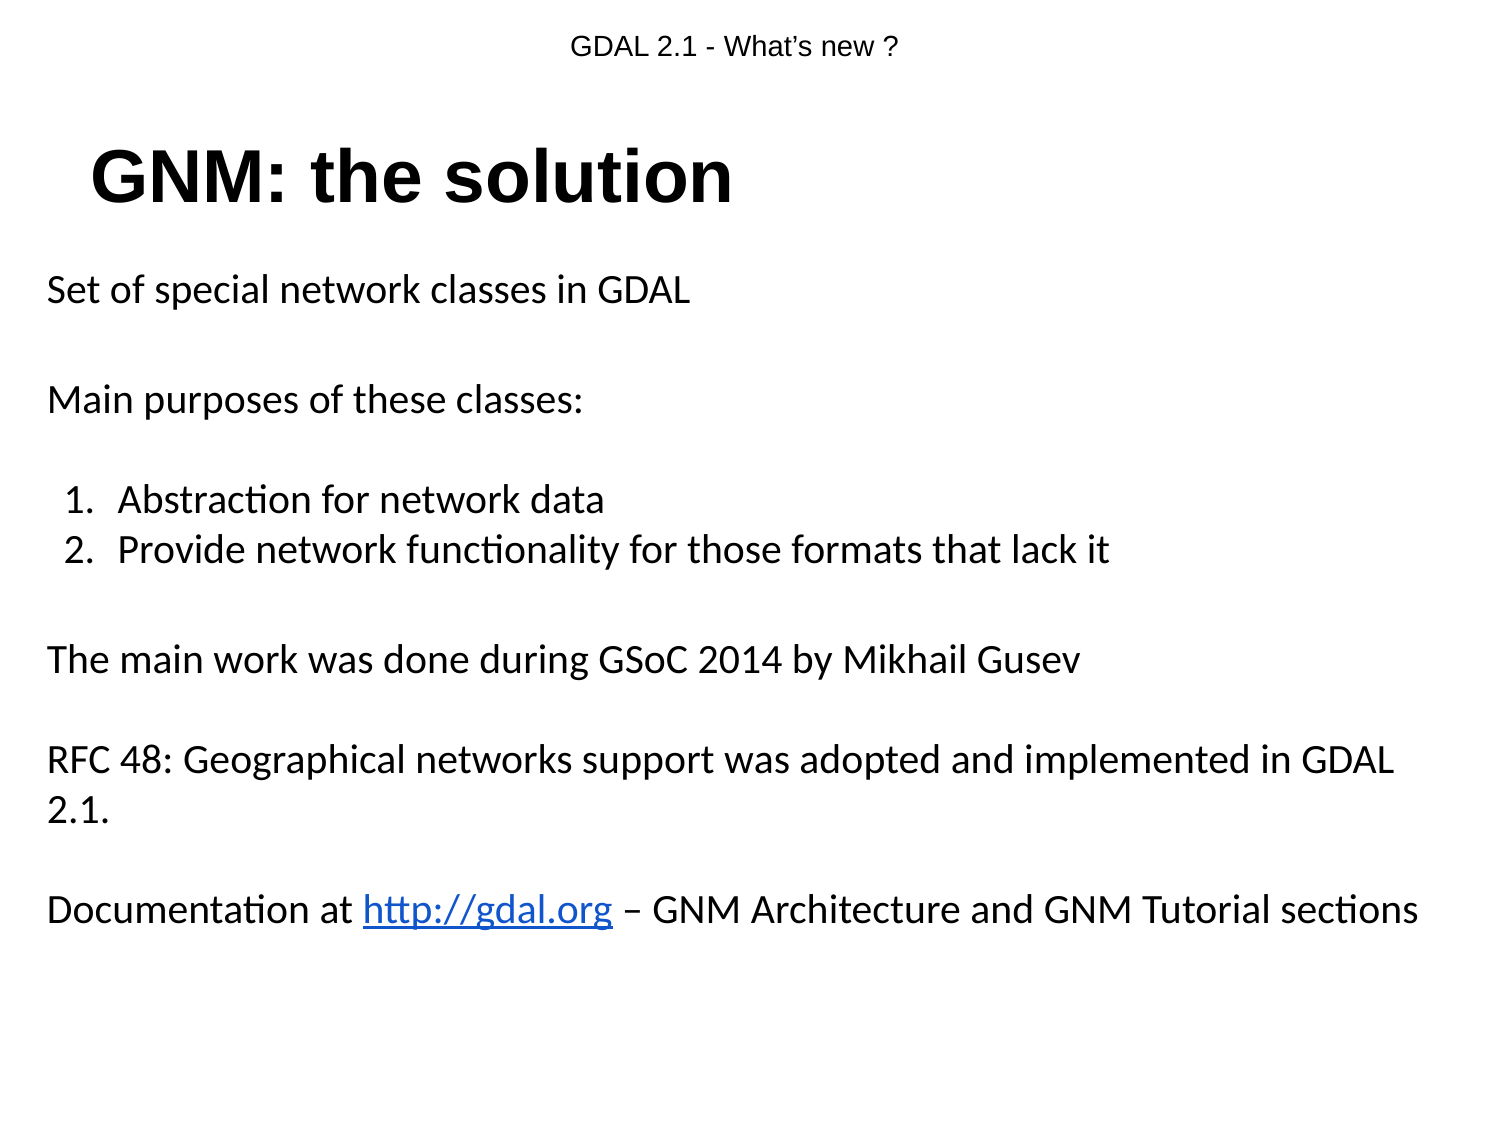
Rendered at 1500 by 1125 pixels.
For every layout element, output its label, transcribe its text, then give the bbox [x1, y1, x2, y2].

text_box Set of special network classes in GDAL Main purposes of these classes: Abstraction for network data Provide network functionality for those formats that lack it The main work was done during GSoC 2014 by Mikhail Gusev RFC 48: Geographical networks support was adopted and implemented in GDAL 2.1. Documentation at http://gdal.org – GNM Architecture and GNM Tutorial sections [31, 269, 1468, 1045]
title GNM: the solution [75, 45, 1425, 233]
